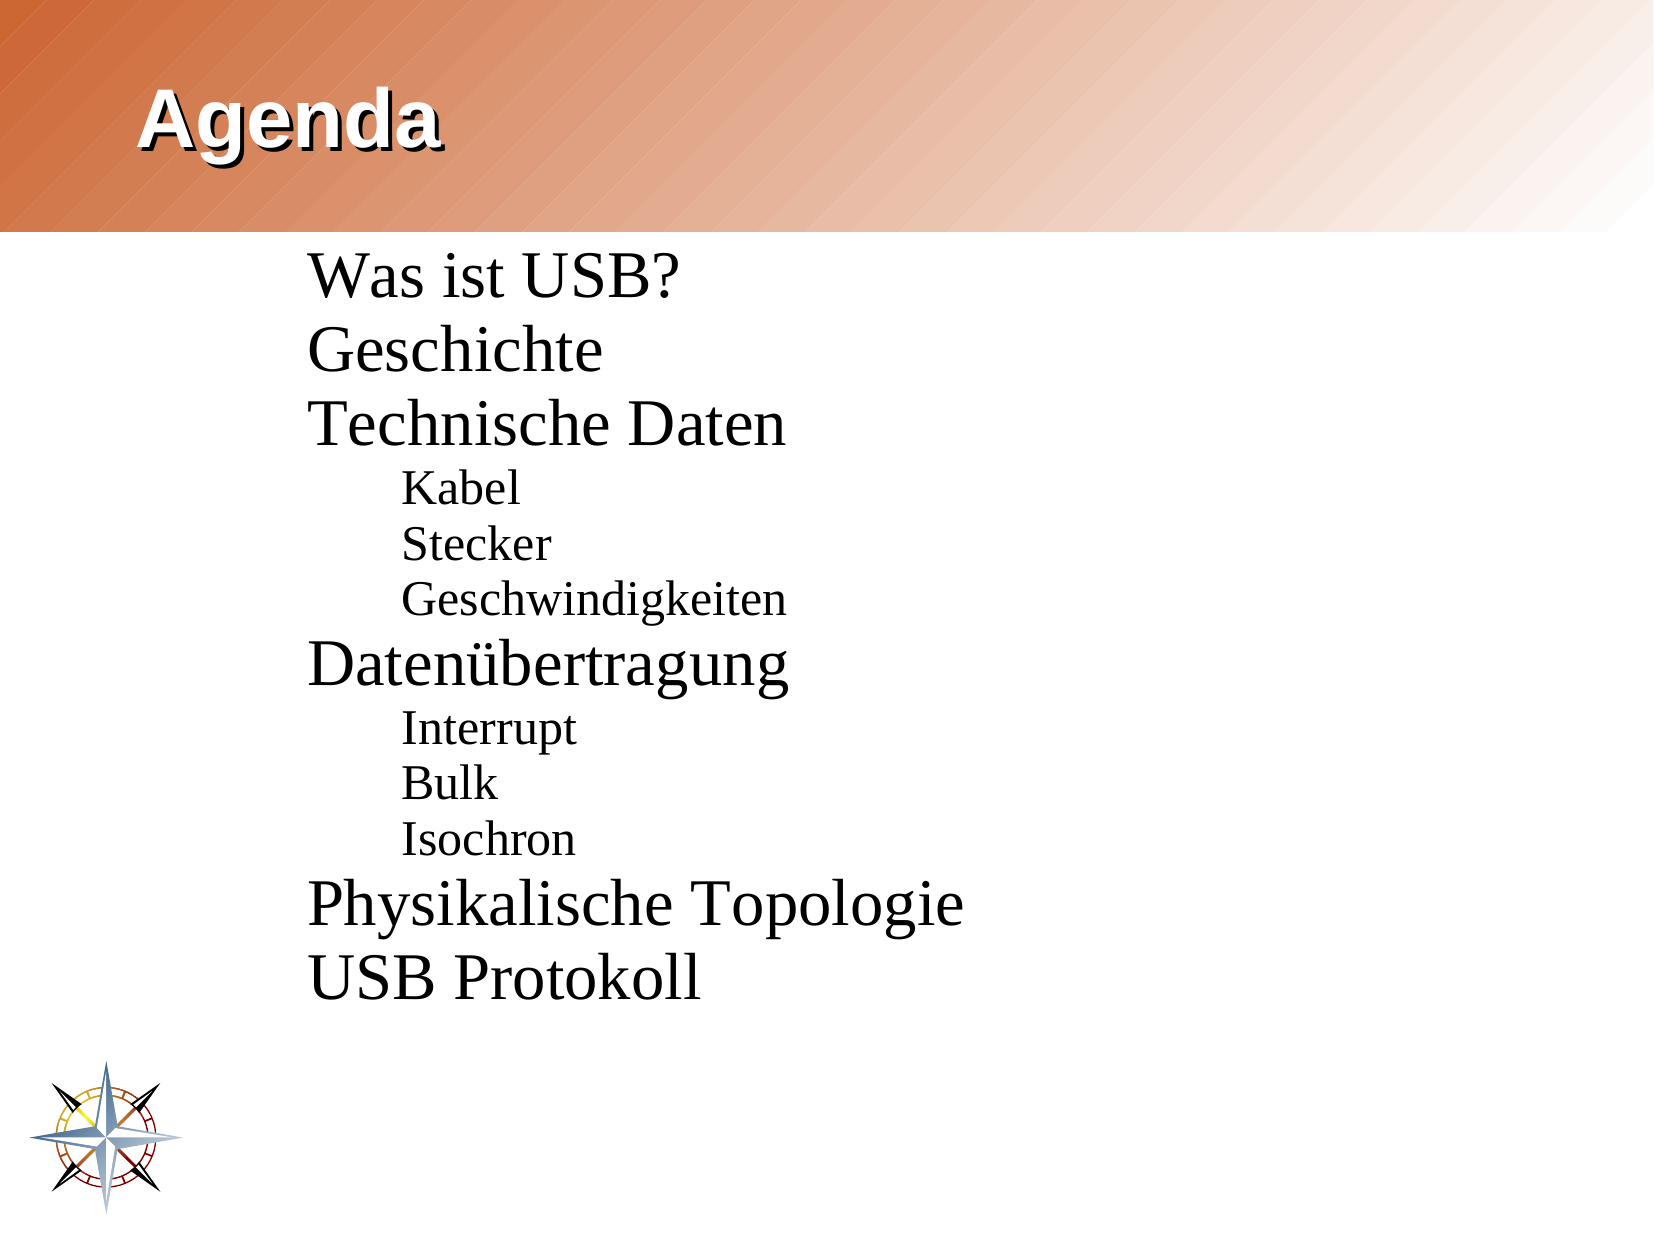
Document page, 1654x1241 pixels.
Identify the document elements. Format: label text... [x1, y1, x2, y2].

list Was ist USB? Geschichte Technische Daten Kabel Stecker Geschwindigkeiten Datenübertragung Interrupt Bulk Isochron Physikalische Topologie USB Protokoll [295, 237, 1329, 1093]
title Agenda [135, 0, 1422, 238]
